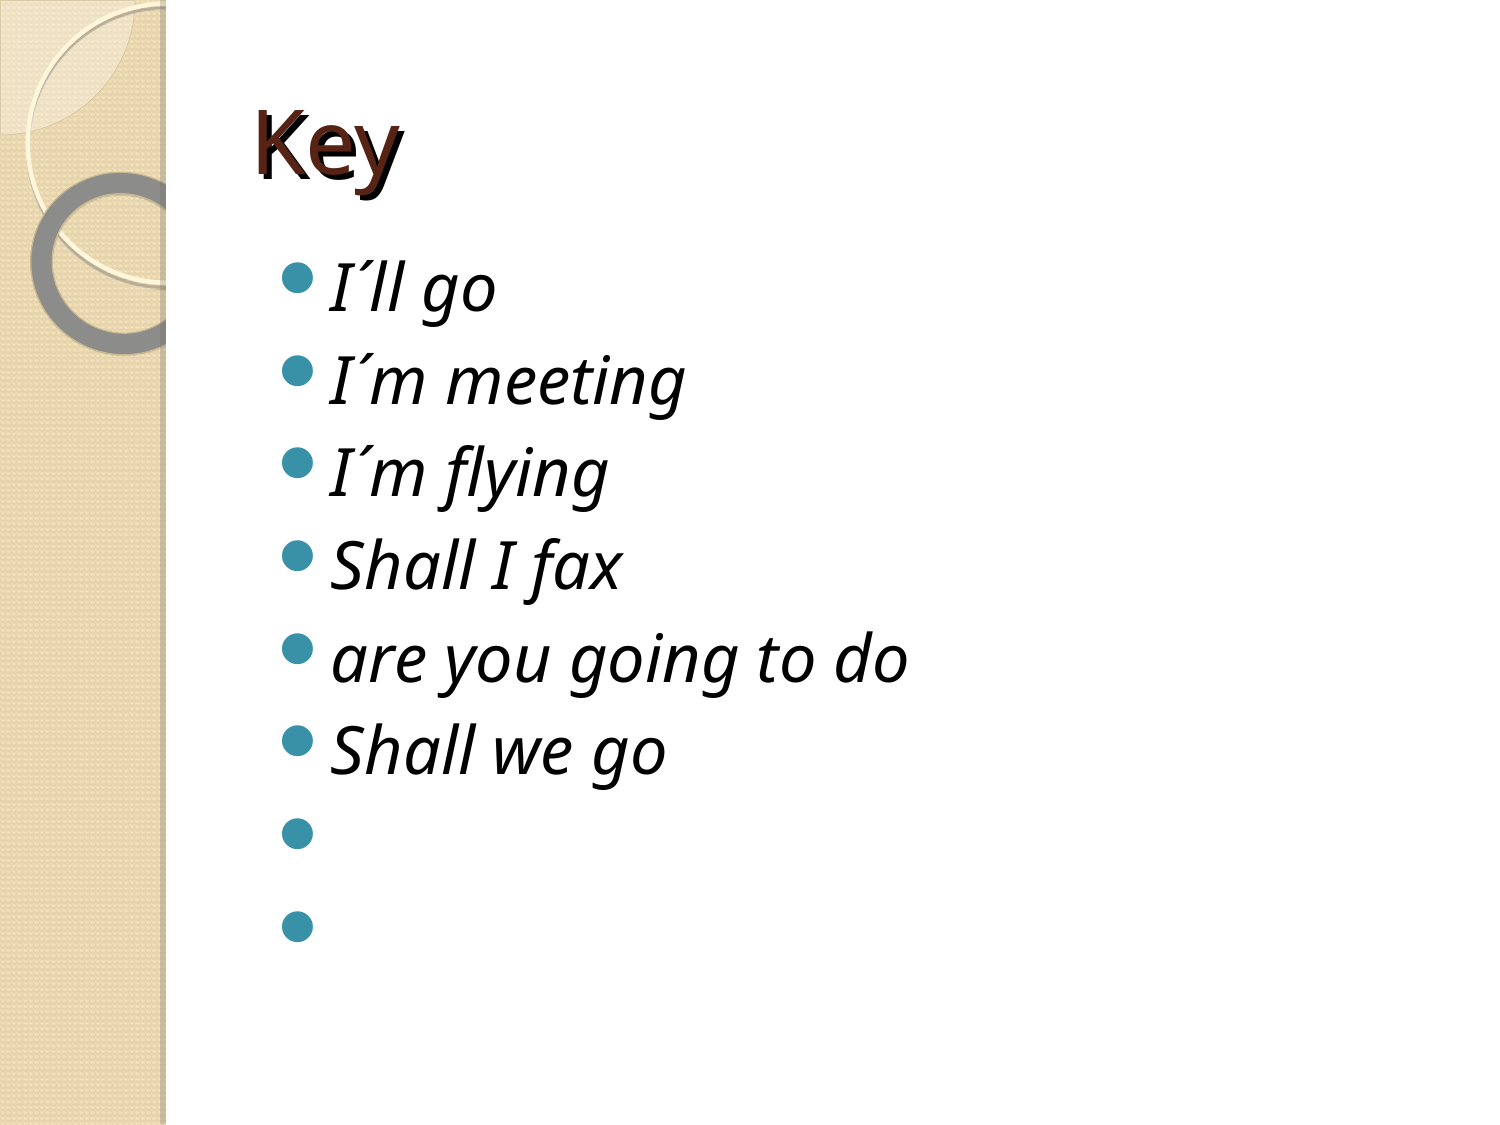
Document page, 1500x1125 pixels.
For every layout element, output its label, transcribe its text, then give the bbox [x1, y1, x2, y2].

list I´ll go I´m meeting I´m flying Shall I fax are you going to do Shall we go [235, 237, 1466, 1026]
title Key [235, 45, 1466, 233]
